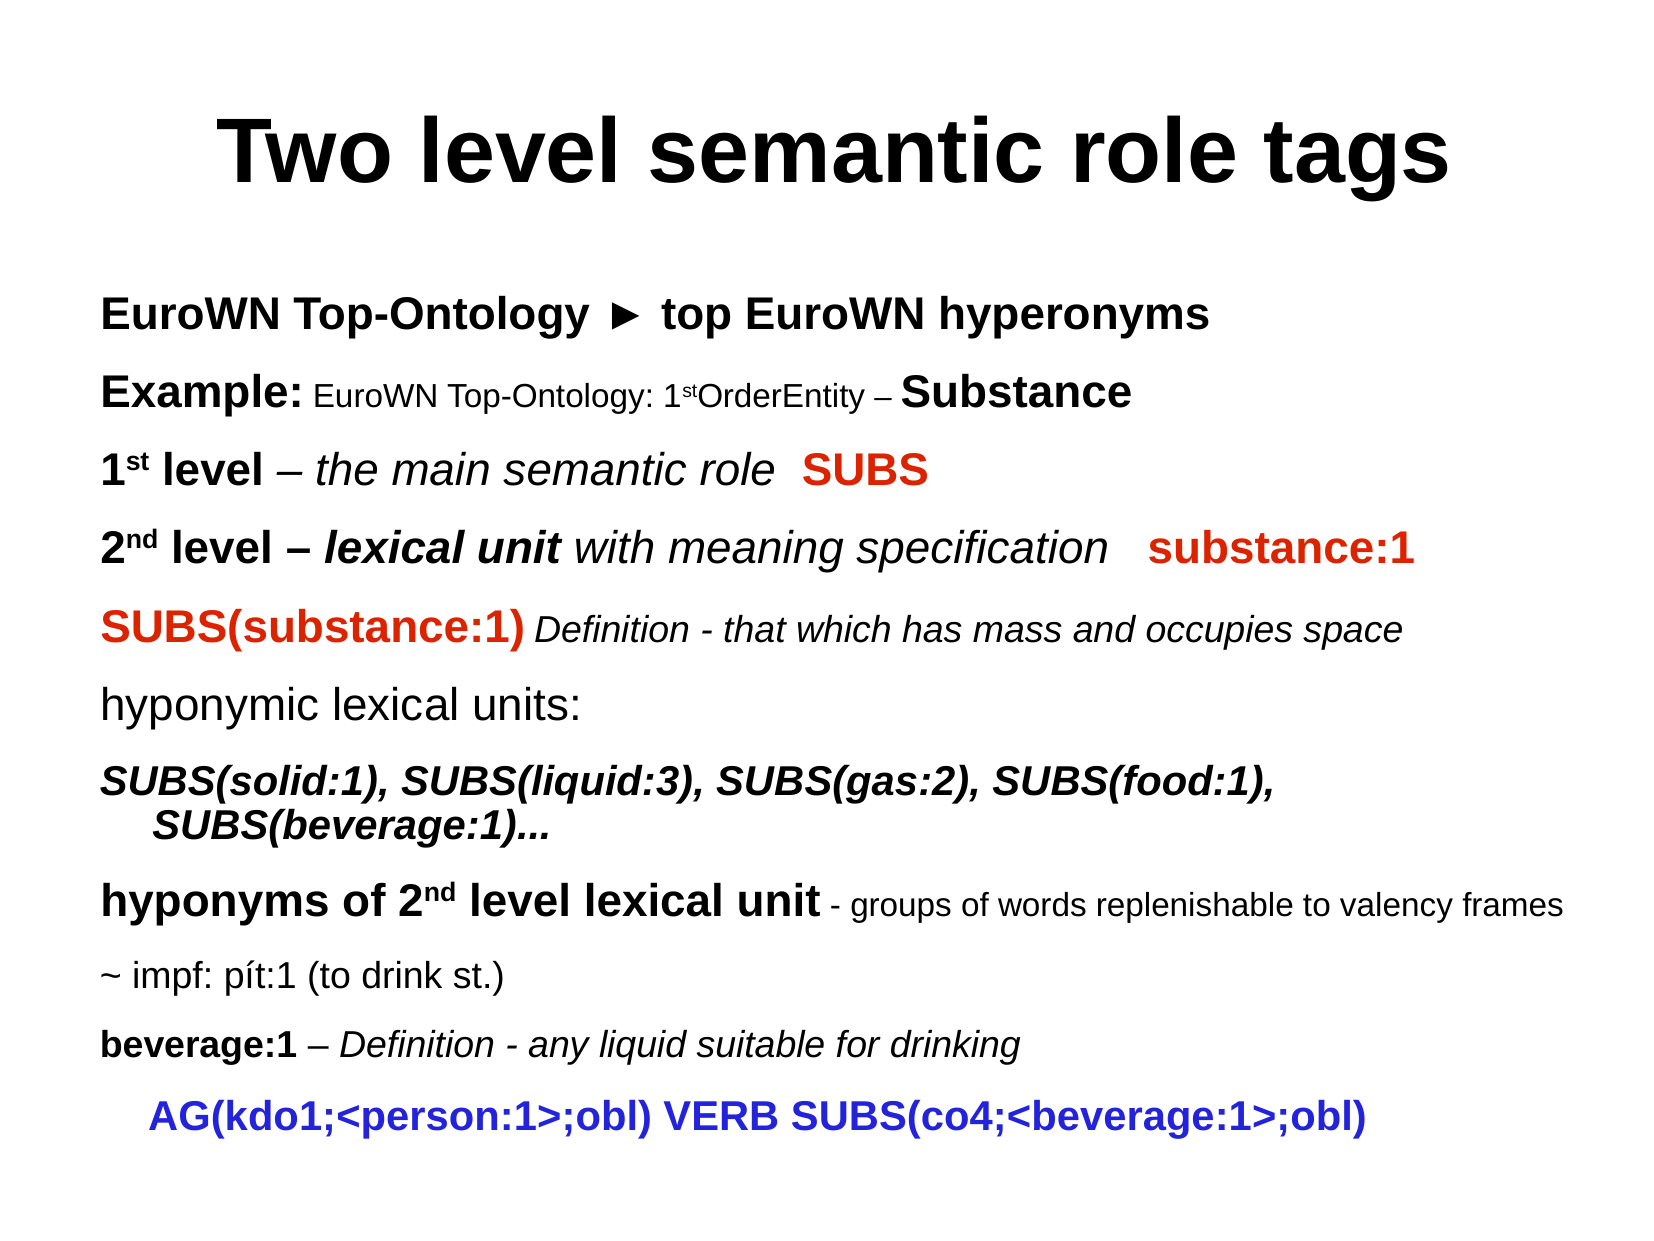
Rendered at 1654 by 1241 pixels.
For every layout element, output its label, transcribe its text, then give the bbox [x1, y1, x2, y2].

list EuroWN Top-Ontology ► top EuroWN hyperonyms Example: EuroWN Top-Ontology: 1stOrderEntity – Substance 1st level – the main semantic role SUBS 2nd level – lexical unit with meaning specification substance:1 SUBS(substance:1) Definition - that which has mass and occupies space hyponymic lexical units: SUBS(solid:1), SUBS(liquid:3), SUBS(gas:2), SUBS(food:1), SUBS(beverage:1)... hyponyms of 2nd level lexical unit - groups of words replenishable to valency frames ~ impf: pít:1 (to drink st.) beverage:1 – Definition - any liquid suitable for drinking AG(kdo1;<person:1>;obl) VERB SUBS(co4;<beverage:1>;obl) [82, 290, 1571, 1178]
title Two level semantic role tags [82, 49, 1571, 257]
